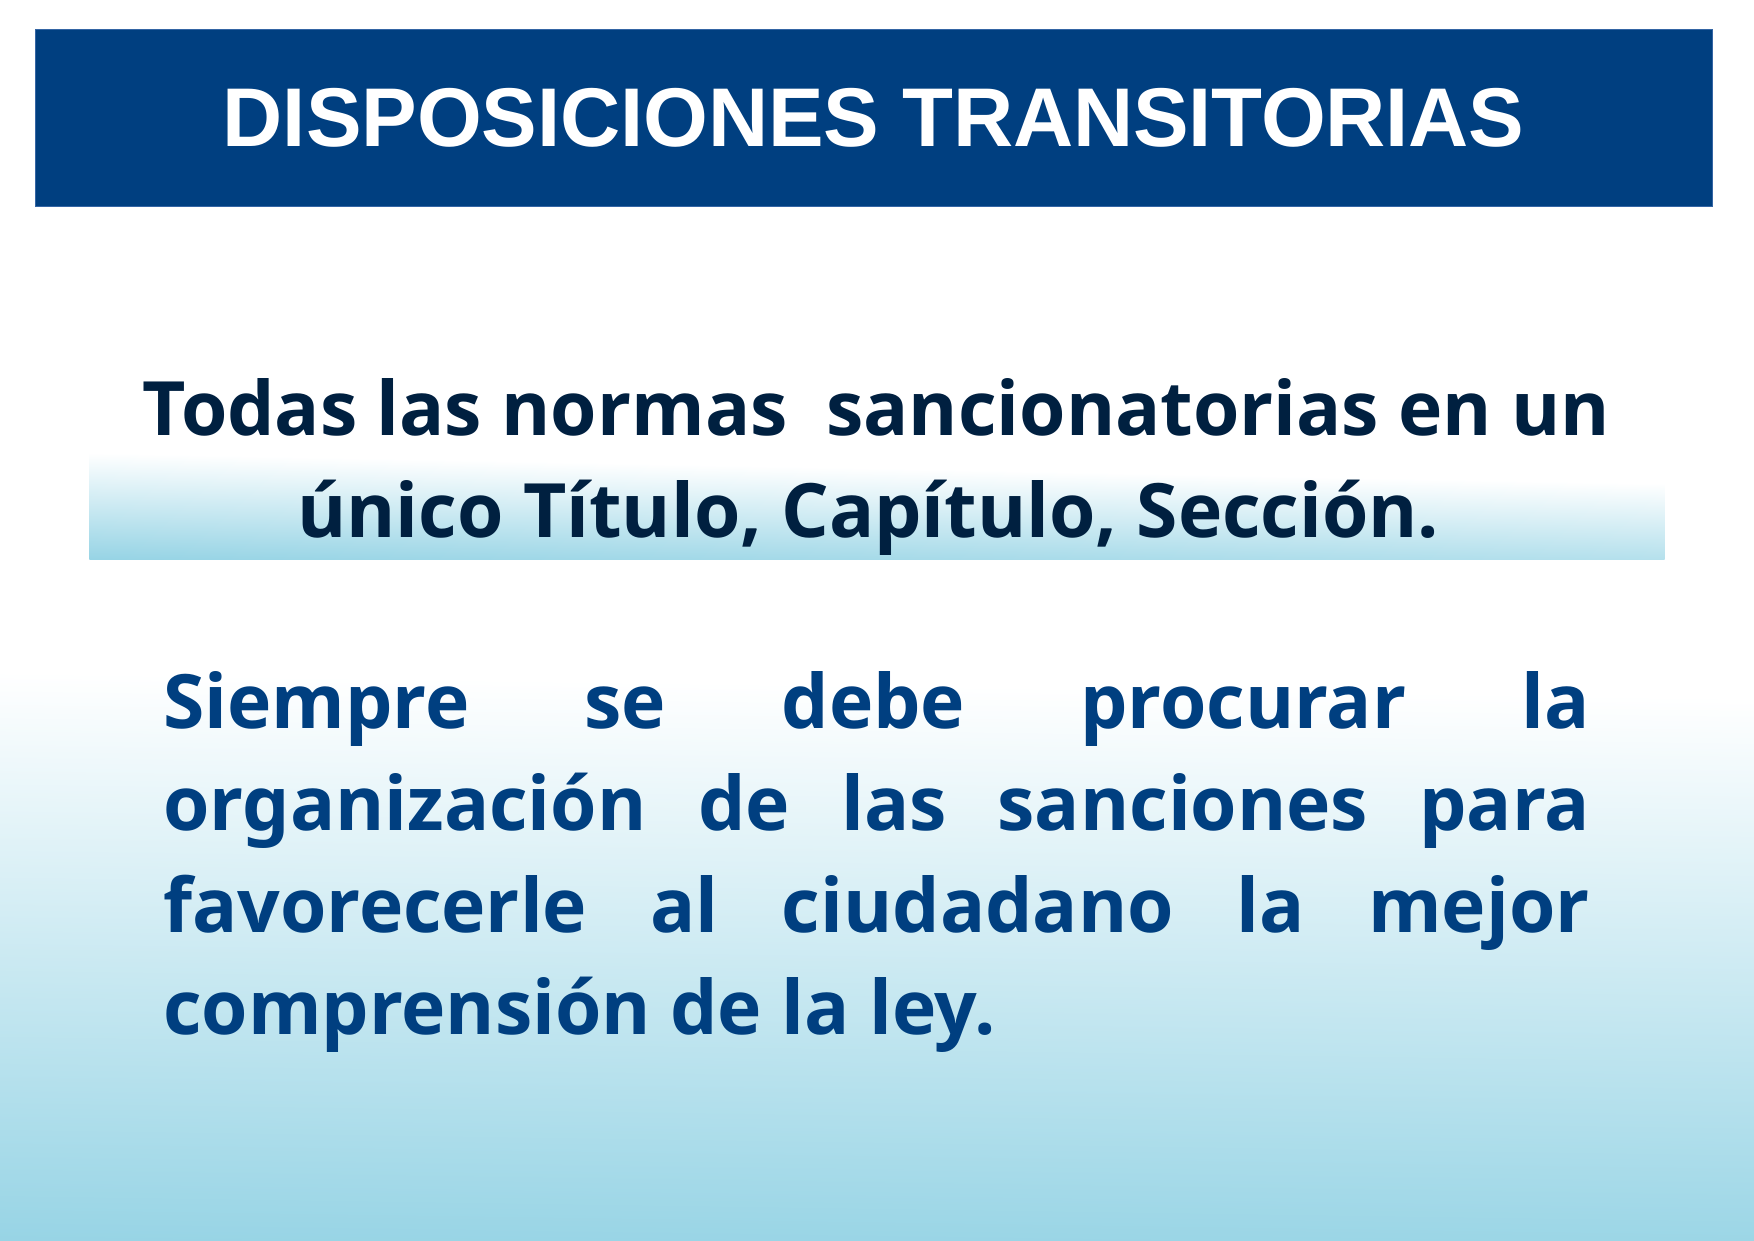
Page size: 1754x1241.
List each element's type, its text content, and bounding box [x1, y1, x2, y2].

text_box Siempre se debe procurar la organización de las sanciones para favorecerle al ciudadano la mejor comprensión de la ley. [163, 606, 1591, 1099]
text_box Todas las normas sancionatorias en un único Título, Capítulo, Sección. [89, 366, 1665, 549]
text_box DISPOSICIONES TRANSITORIAS [35, 29, 1713, 207]
